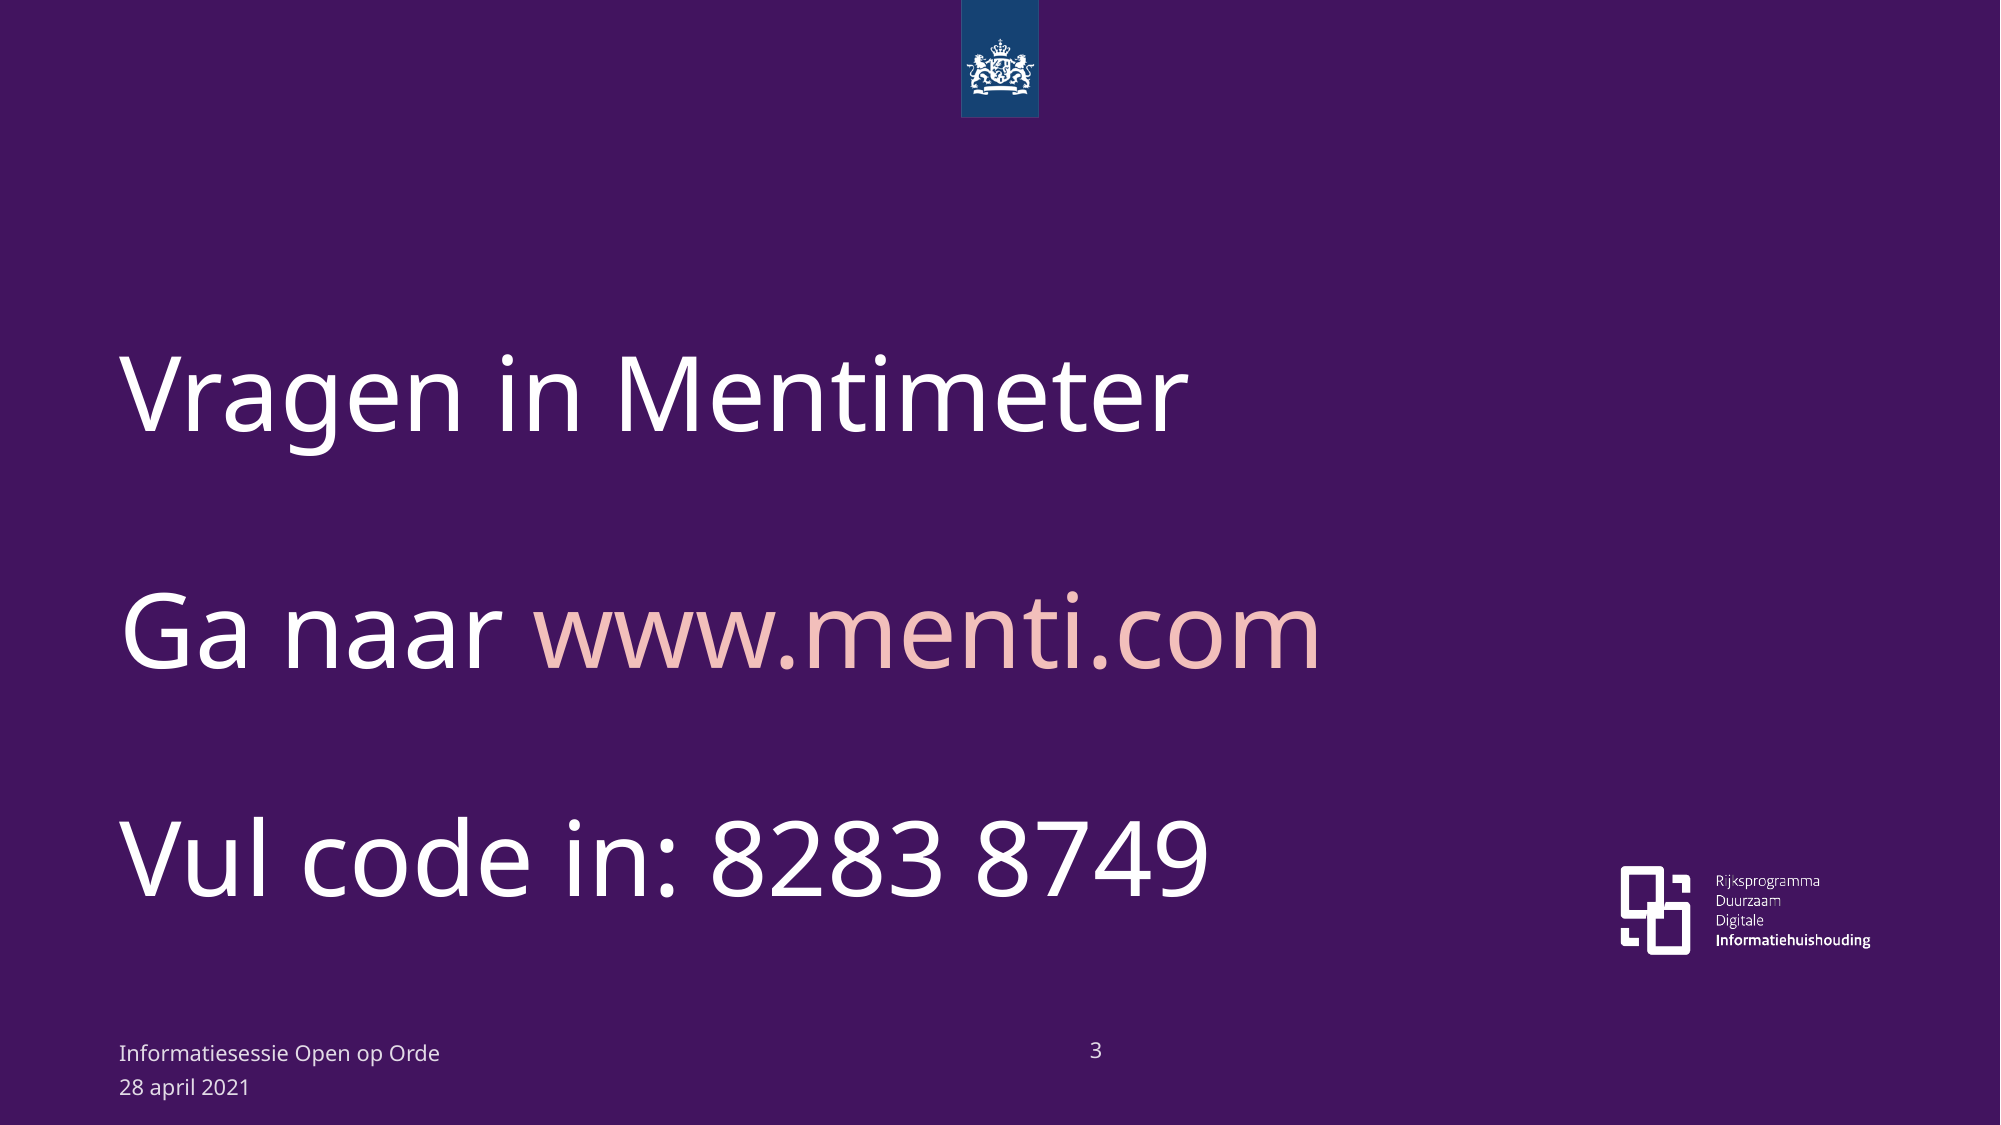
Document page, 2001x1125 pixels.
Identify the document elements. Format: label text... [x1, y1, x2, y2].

text_box Informatiesessie Open op Orde [104, 1020, 925, 1074]
title Vragen in Mentimeter Ga naar www.menti.com Vul code in: 8283 8749 [104, 333, 1897, 995]
text_box 3 [1074, 1020, 1897, 1074]
text_box 28 april 2021 [104, 1074, 925, 1117]
